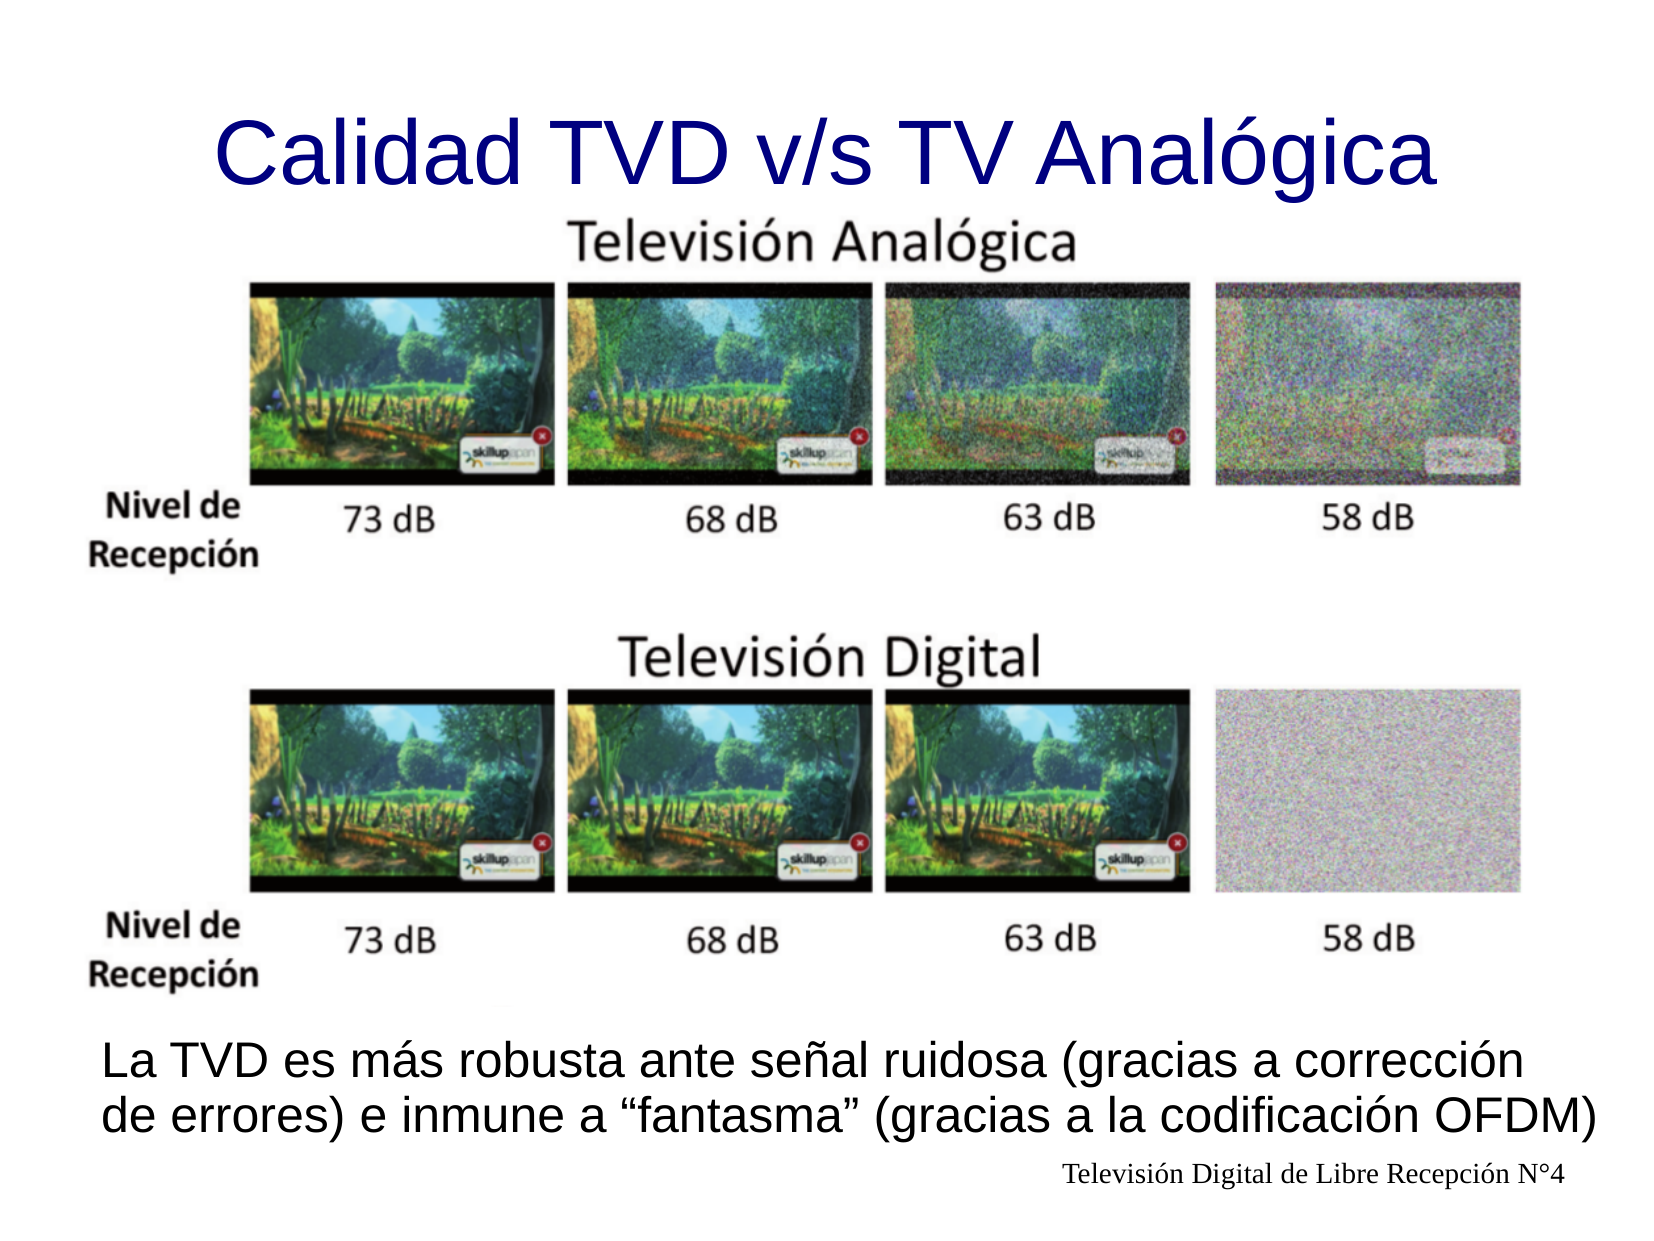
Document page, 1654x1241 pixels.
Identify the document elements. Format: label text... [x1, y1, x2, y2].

text_box La TVD es más robusta ante señal ruidosa (gracias a corrección de errores) e inmune a “fantasma” (gracias a la codificación OFDM) [86, 1024, 1615, 1152]
title Calidad TVD v/s TV Analógica [82, 49, 1571, 257]
picture [82, 214, 1538, 1007]
